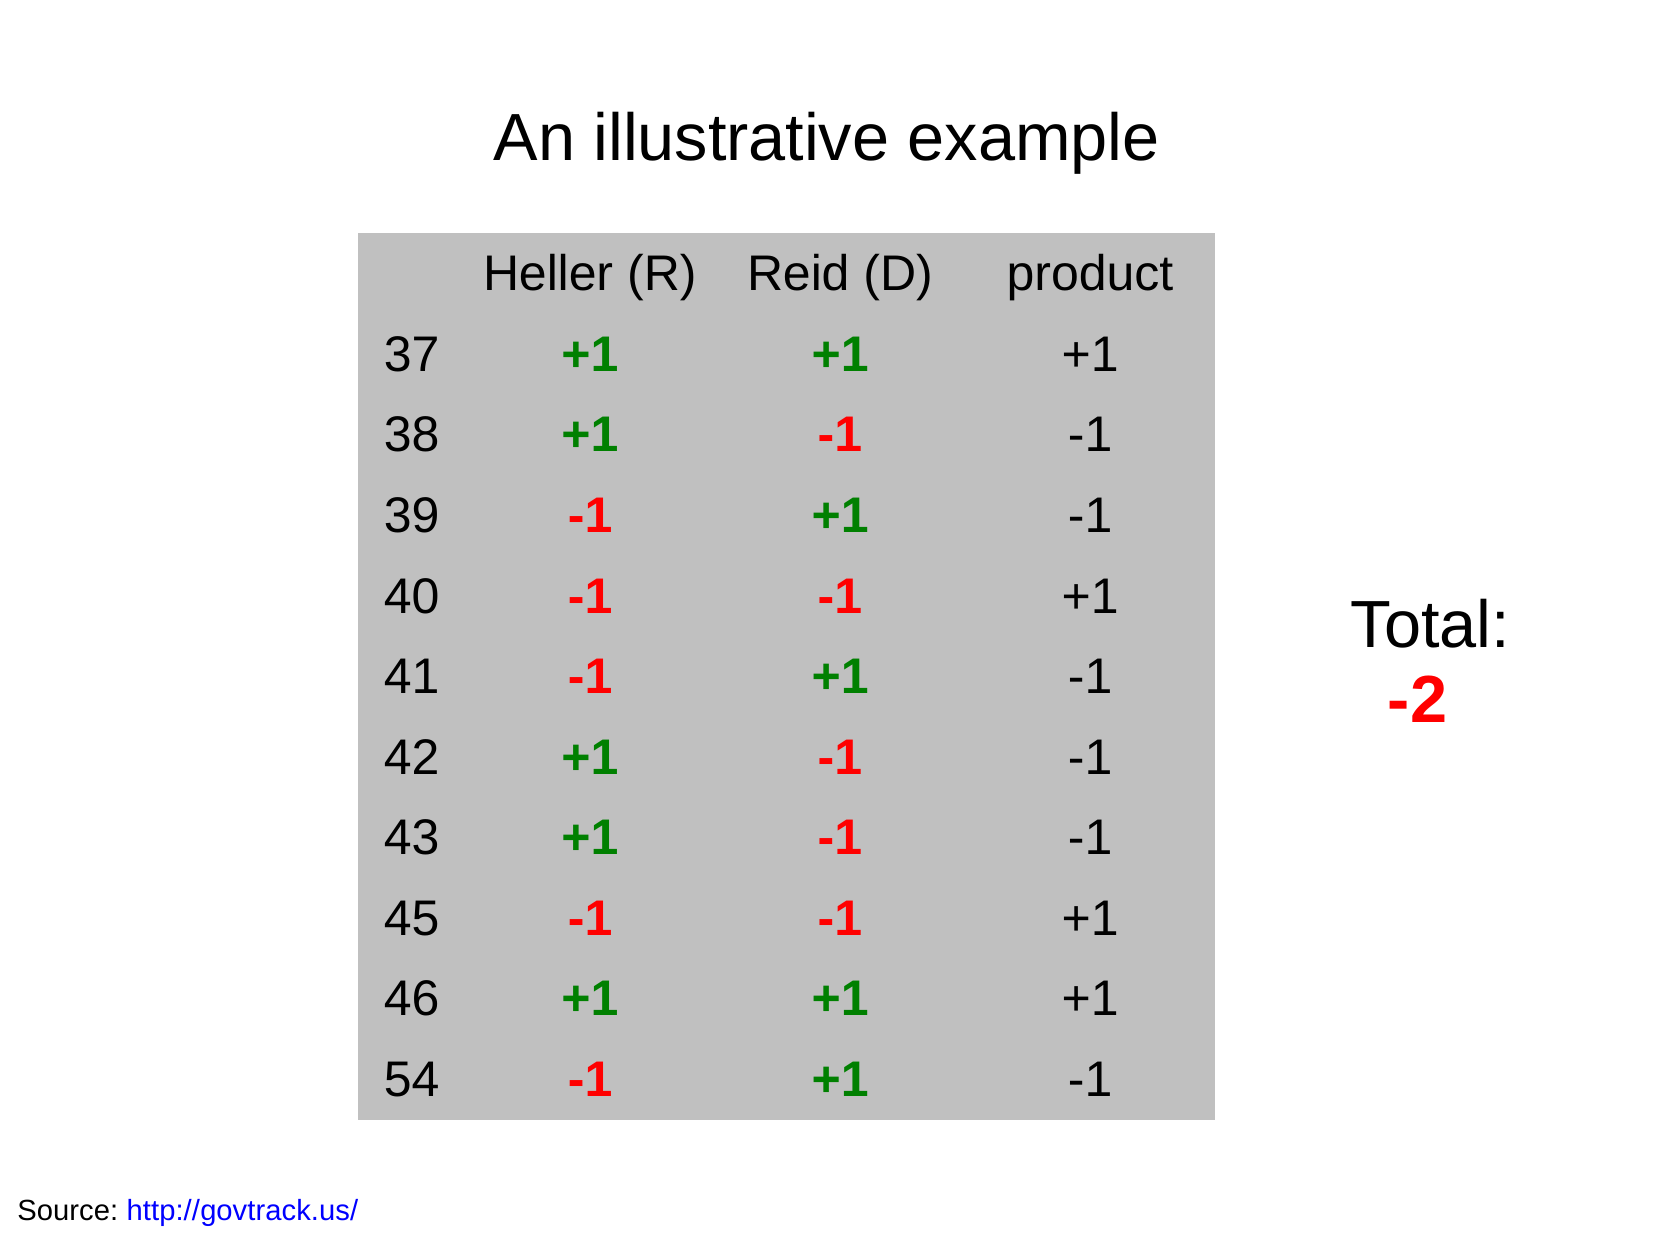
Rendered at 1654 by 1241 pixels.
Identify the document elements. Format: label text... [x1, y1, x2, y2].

table_cell -1 [465, 475, 715, 555]
table_cell +1 [715, 314, 965, 394]
table_cell +1 [715, 636, 965, 717]
table_cell -1 [715, 717, 965, 797]
table_header Heller (R) [465, 233, 715, 314]
table_cell -1 [465, 636, 715, 717]
table_cell +1 [965, 314, 1215, 394]
table_cell -1 [965, 394, 1215, 475]
table_cell 42 [358, 717, 465, 797]
table_cell +1 [715, 475, 965, 555]
table_header Reid (D) [715, 233, 965, 314]
text_box Total: -2 [1336, 579, 1599, 745]
table_cell +1 [965, 958, 1215, 1039]
table_cell 38 [358, 394, 465, 475]
table_cell -1 [715, 394, 965, 475]
table_cell -1 [965, 797, 1215, 878]
table_cell +1 [465, 717, 715, 797]
table_header [358, 233, 465, 314]
table_cell -1 [965, 717, 1215, 797]
table_header product [965, 233, 1215, 314]
table_cell -1 [465, 555, 715, 636]
table_cell +1 [965, 555, 1215, 636]
table_cell 54 [358, 1039, 465, 1120]
table_cell +1 [465, 958, 715, 1039]
table_cell +1 [715, 1039, 965, 1120]
table_cell 39 [358, 475, 465, 555]
table_cell +1 [715, 958, 965, 1039]
table_cell +1 [465, 314, 715, 394]
table_cell 46 [358, 958, 465, 1039]
table_cell -1 [465, 878, 715, 958]
table_cell -1 [465, 1039, 715, 1120]
table_cell -1 [715, 555, 965, 636]
table_cell 43 [358, 797, 465, 878]
table_cell +1 [965, 878, 1215, 958]
table_cell -1 [965, 1039, 1215, 1120]
table_cell 40 [358, 555, 465, 636]
table_cell -1 [965, 636, 1215, 717]
table_cell -1 [715, 797, 965, 878]
table_cell +1 [465, 394, 715, 475]
text_box Source: http://govtrack.us/ [2, 1186, 1163, 1234]
table_cell +1 [465, 797, 715, 878]
subtitle An illustrative example [82, 49, 1571, 226]
table_cell 41 [358, 636, 465, 717]
table_cell -1 [715, 878, 965, 958]
table_cell 37 [358, 314, 465, 394]
table_cell 45 [358, 878, 465, 958]
table_cell -1 [965, 475, 1215, 555]
